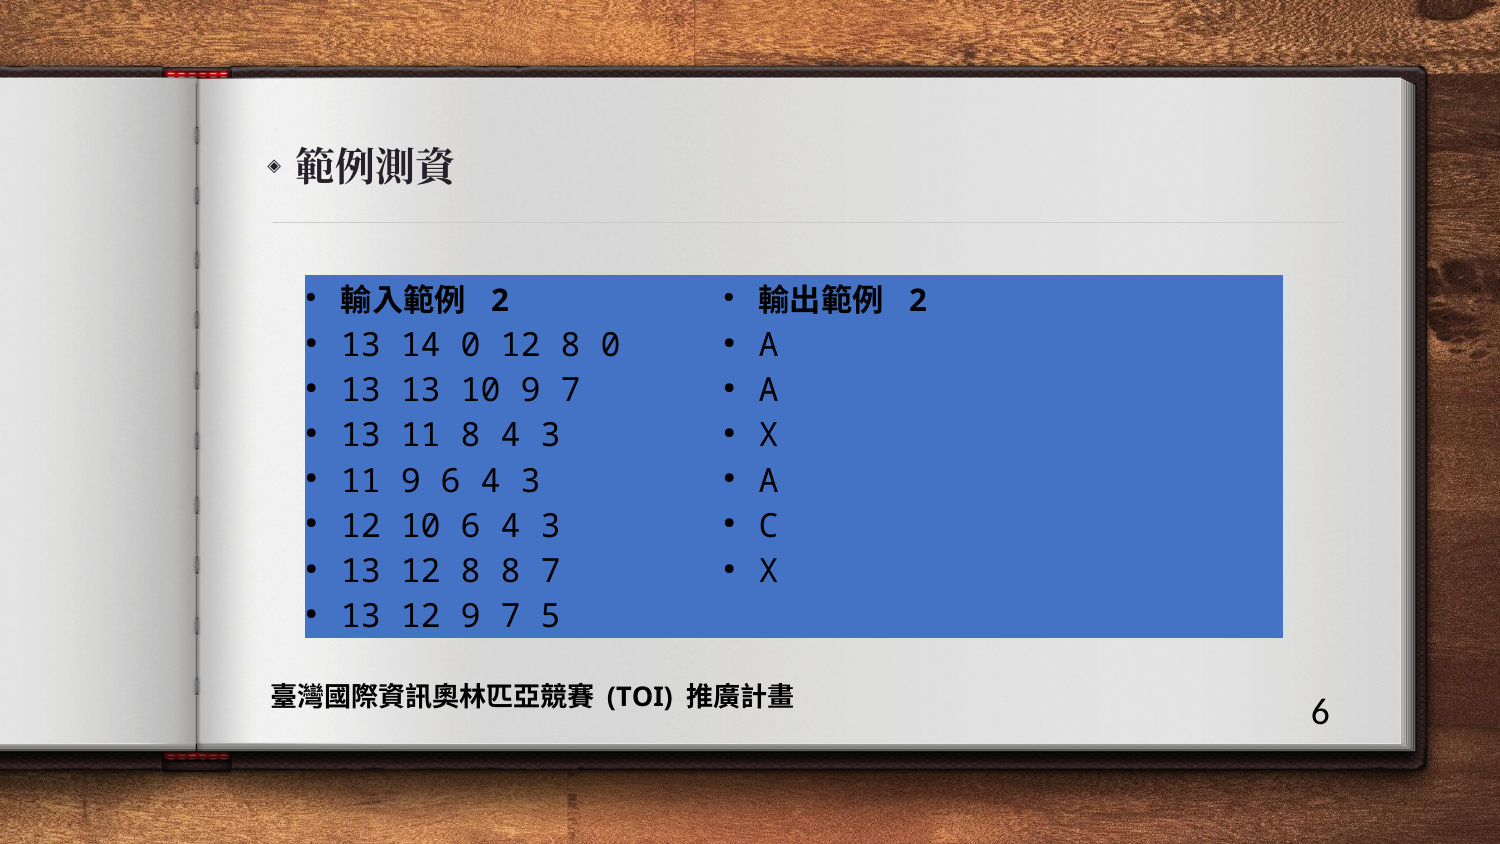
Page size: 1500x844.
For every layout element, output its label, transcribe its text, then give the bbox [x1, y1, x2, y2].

table_header 輸出範例 2 A A X A C X [723, 275, 1283, 638]
table_header 輸入範例 2 13 14 0 12 8 0 13 13 10 9 7 13 11 8 4 3 11 9 6 4 3 12 10 6 4 3 13 12 8 8 7 13 12 9 7 5 [305, 275, 723, 638]
list 範例測資 [252, 126, 1194, 205]
text_box 6 [1295, 672, 1386, 737]
